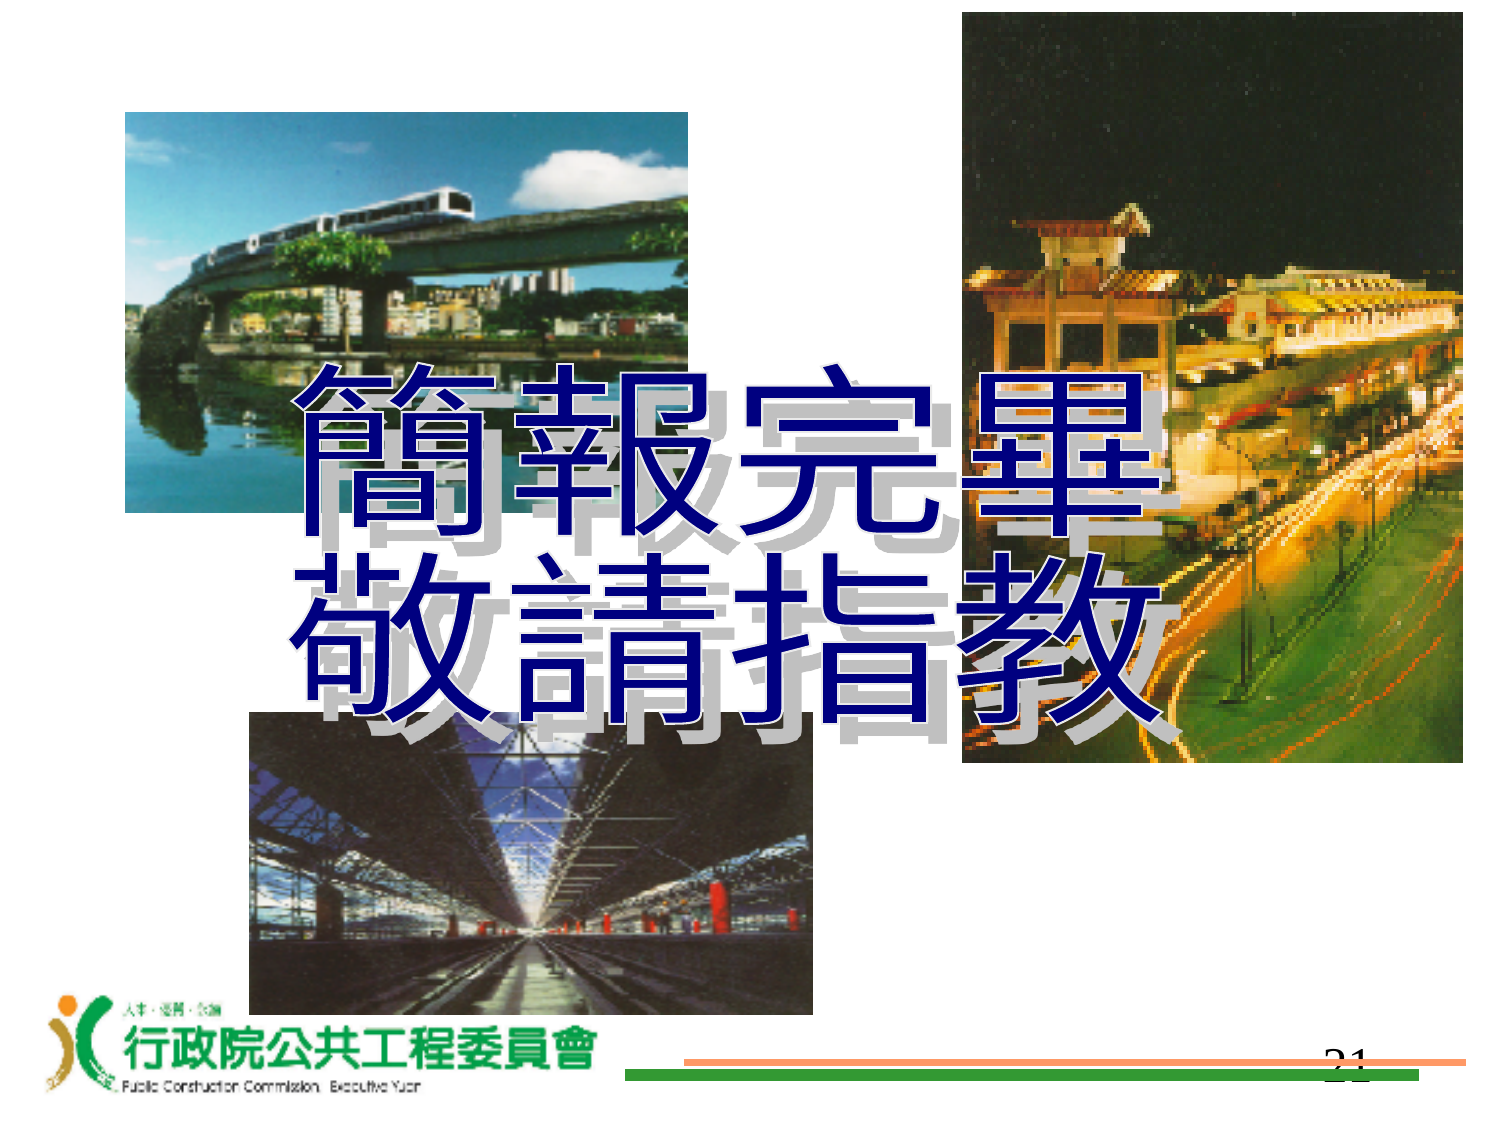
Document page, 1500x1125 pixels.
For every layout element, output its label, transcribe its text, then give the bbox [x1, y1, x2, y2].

text_box 簡報完畢 敬請指教 [355, 552, 400, 598]
text_box 簡報完畢 敬請指教 [620, 372, 721, 538]
text_box 簡報完畢 敬請指教 [352, 469, 436, 529]
text_box 簡報完畢 敬請指教 [609, 631, 702, 724]
text_box 簡報完畢 敬請指教 [519, 658, 585, 722]
text_box 簡報完畢 敬請指教 [822, 641, 928, 725]
text_box 簡報完畢 敬請指教 [535, 550, 565, 582]
text_box 簡報完畢 敬請指教 [737, 454, 941, 537]
text_box 簡報完畢 敬請指教 [287, 551, 494, 725]
picture [76, 0, 1424, 1125]
text_box 簡報完畢 敬請指教 [730, 551, 811, 724]
text_box 簡報完畢 敬請指教 [592, 551, 716, 621]
text_box 簡報完畢 敬請指教 [387, 362, 496, 537]
chart [1424, 12, 1463, 763]
text_box 簡報完畢 敬請指教 [777, 419, 899, 433]
text_box 簡報完畢 敬請指教 [519, 633, 584, 645]
text_box 簡報完畢 敬請指教 [519, 608, 584, 620]
text_box 簡報完畢 敬請指教 [822, 552, 937, 626]
text_box 簡報完畢 敬請指教 [291, 362, 393, 537]
text_box 簡報完畢 敬請指教 [745, 362, 932, 428]
text_box 簡報完畢 敬請指教 [293, 551, 339, 594]
text_box 簡報完畢 敬請指教 [954, 551, 1163, 725]
text_box 簡報完畢 敬請指教 [960, 372, 1161, 537]
text_box 簡報完畢 敬請指教 [511, 583, 591, 596]
text_box 簡報完畢 敬請指教 [515, 364, 613, 536]
